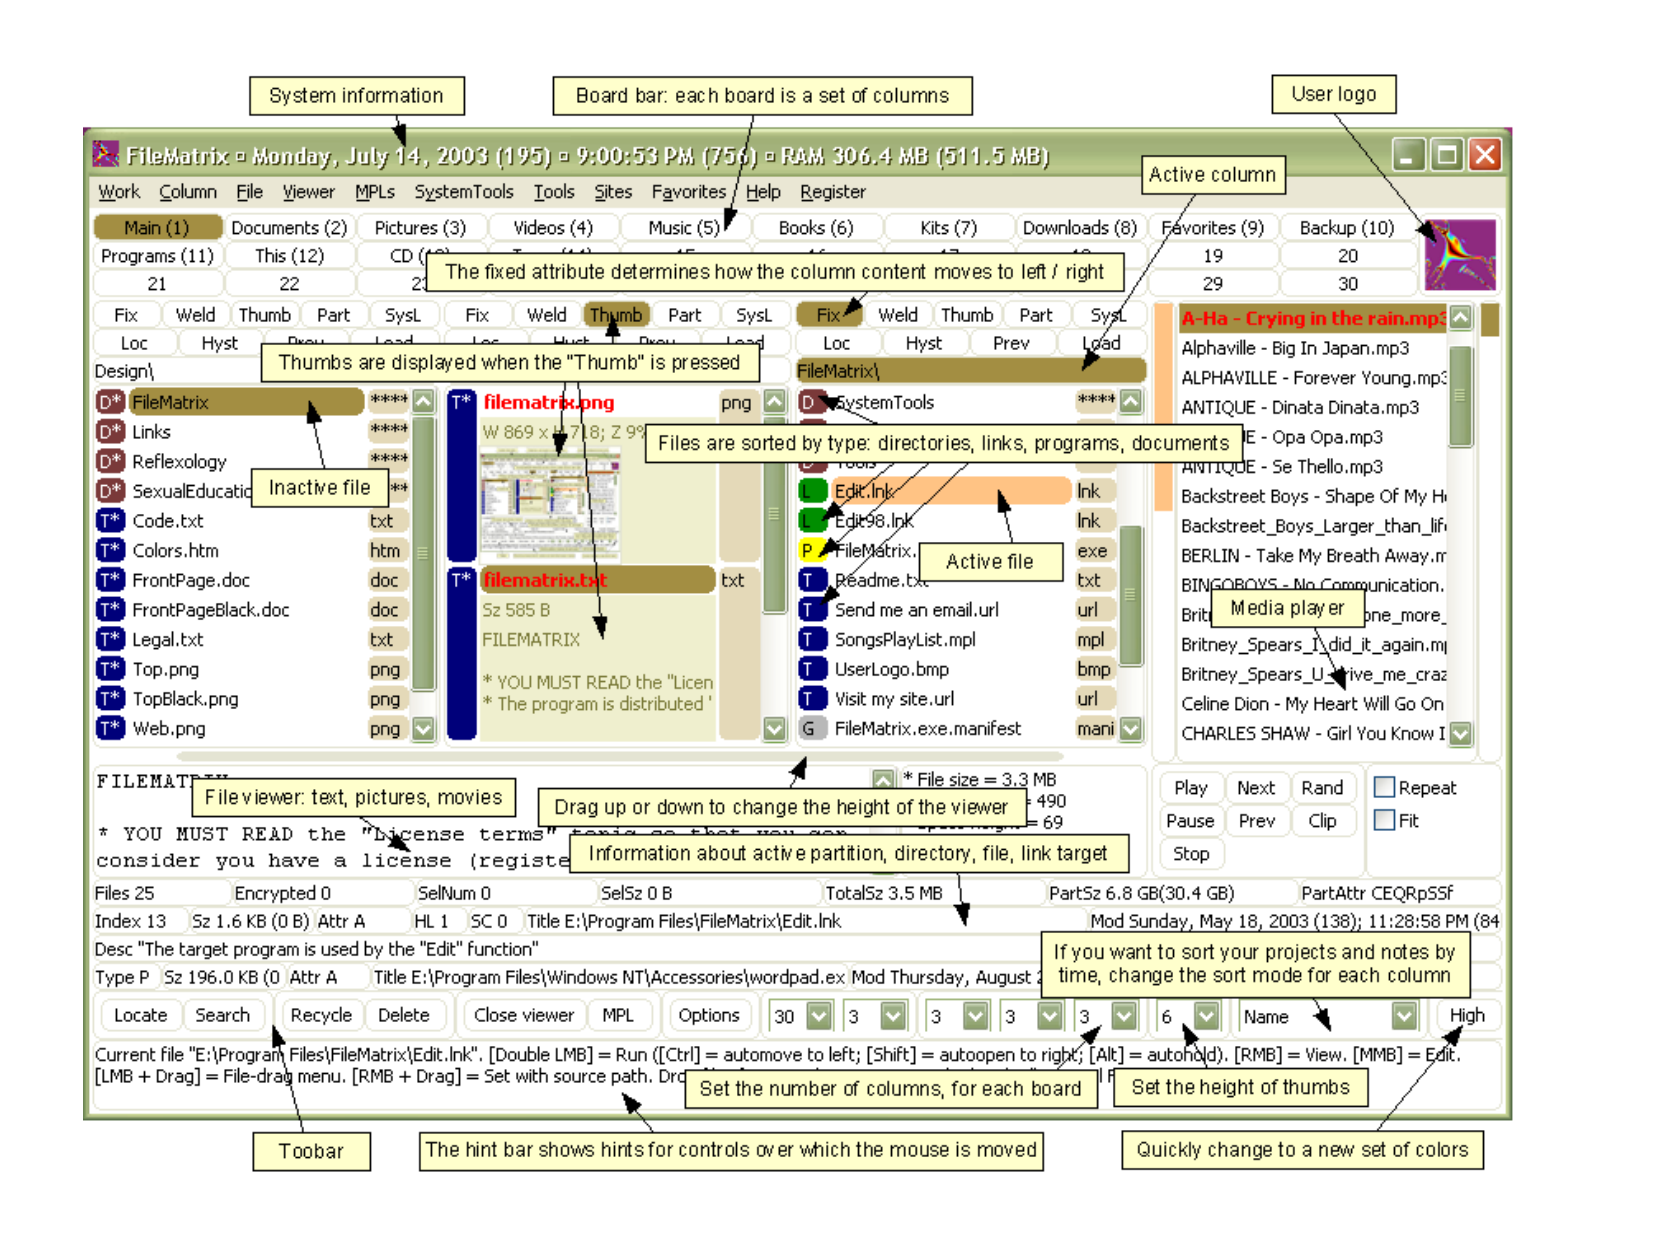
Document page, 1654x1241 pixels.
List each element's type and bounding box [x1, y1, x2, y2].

picture [83, 65, 1516, 1186]
